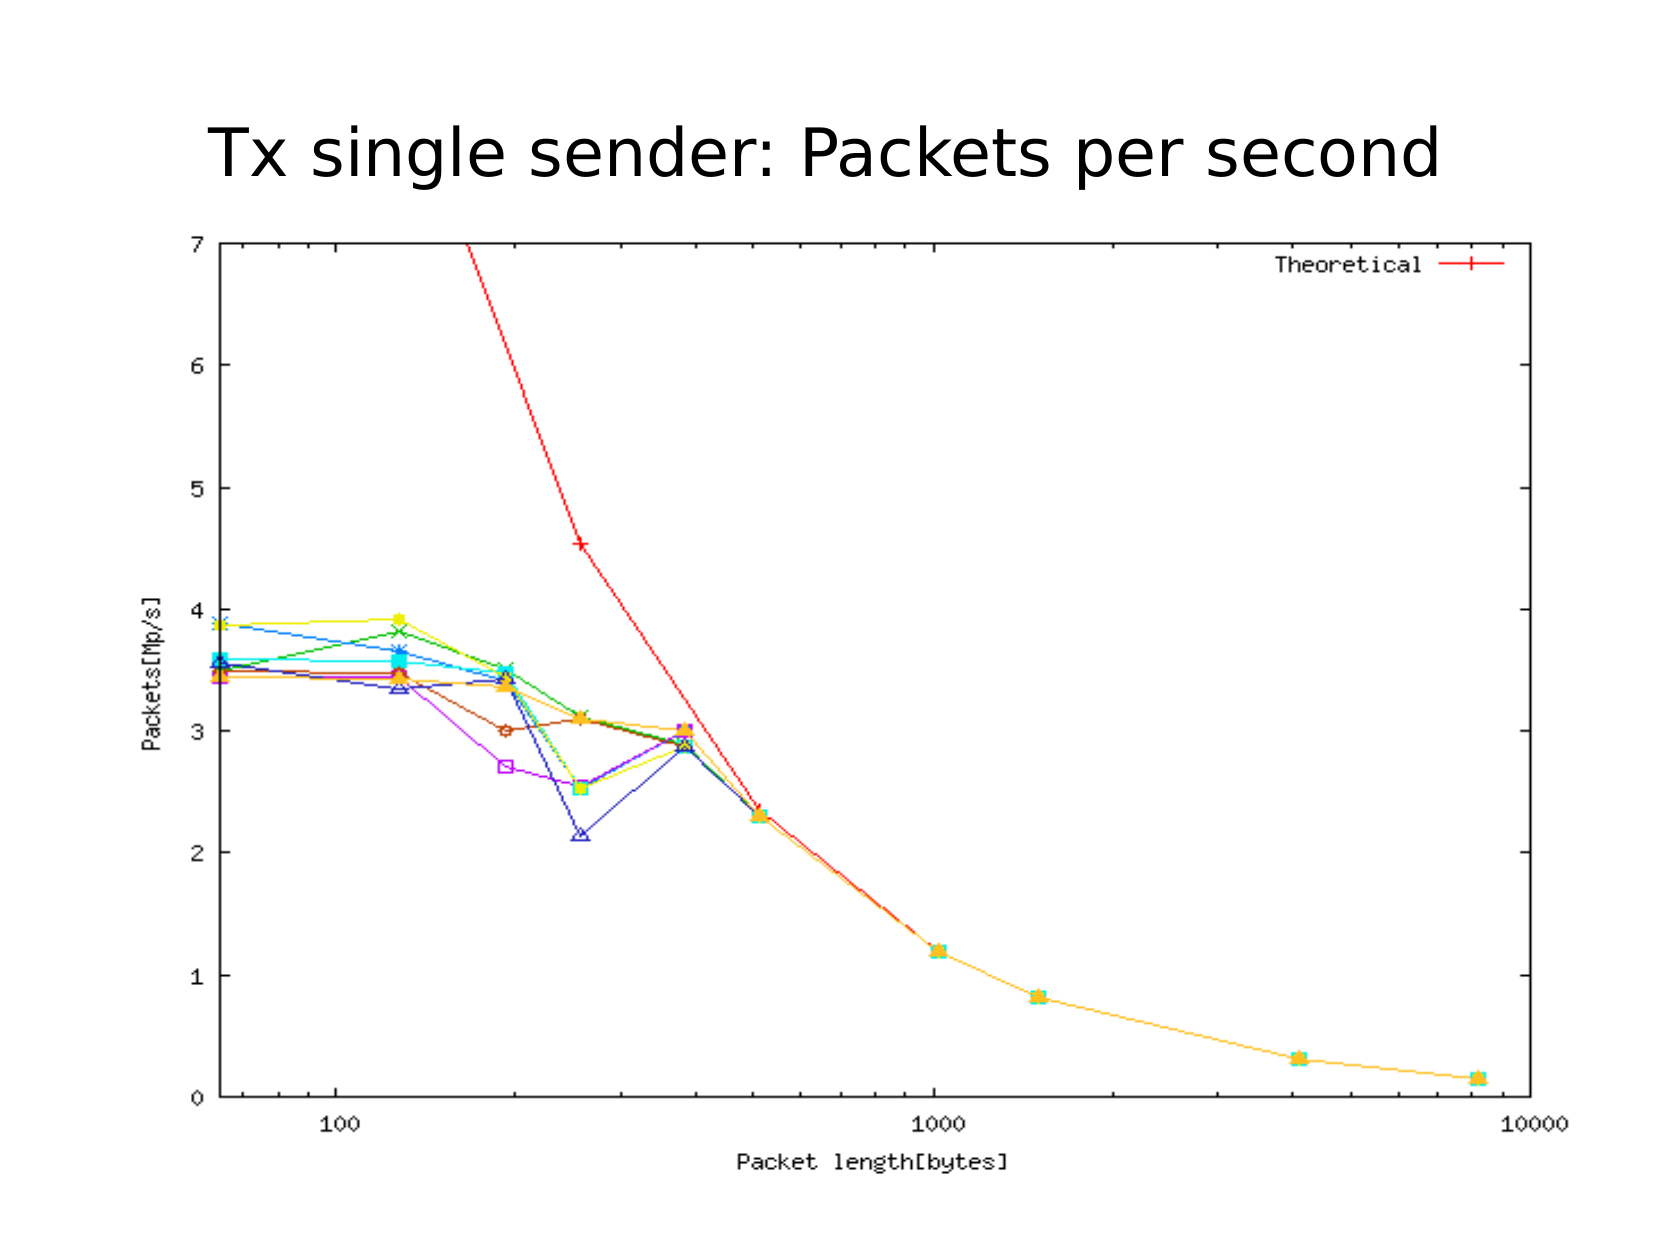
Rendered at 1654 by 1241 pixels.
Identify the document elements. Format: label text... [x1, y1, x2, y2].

picture [122, 221, 1573, 1176]
title Tx single sender: Packets per second [82, 56, 1571, 250]
